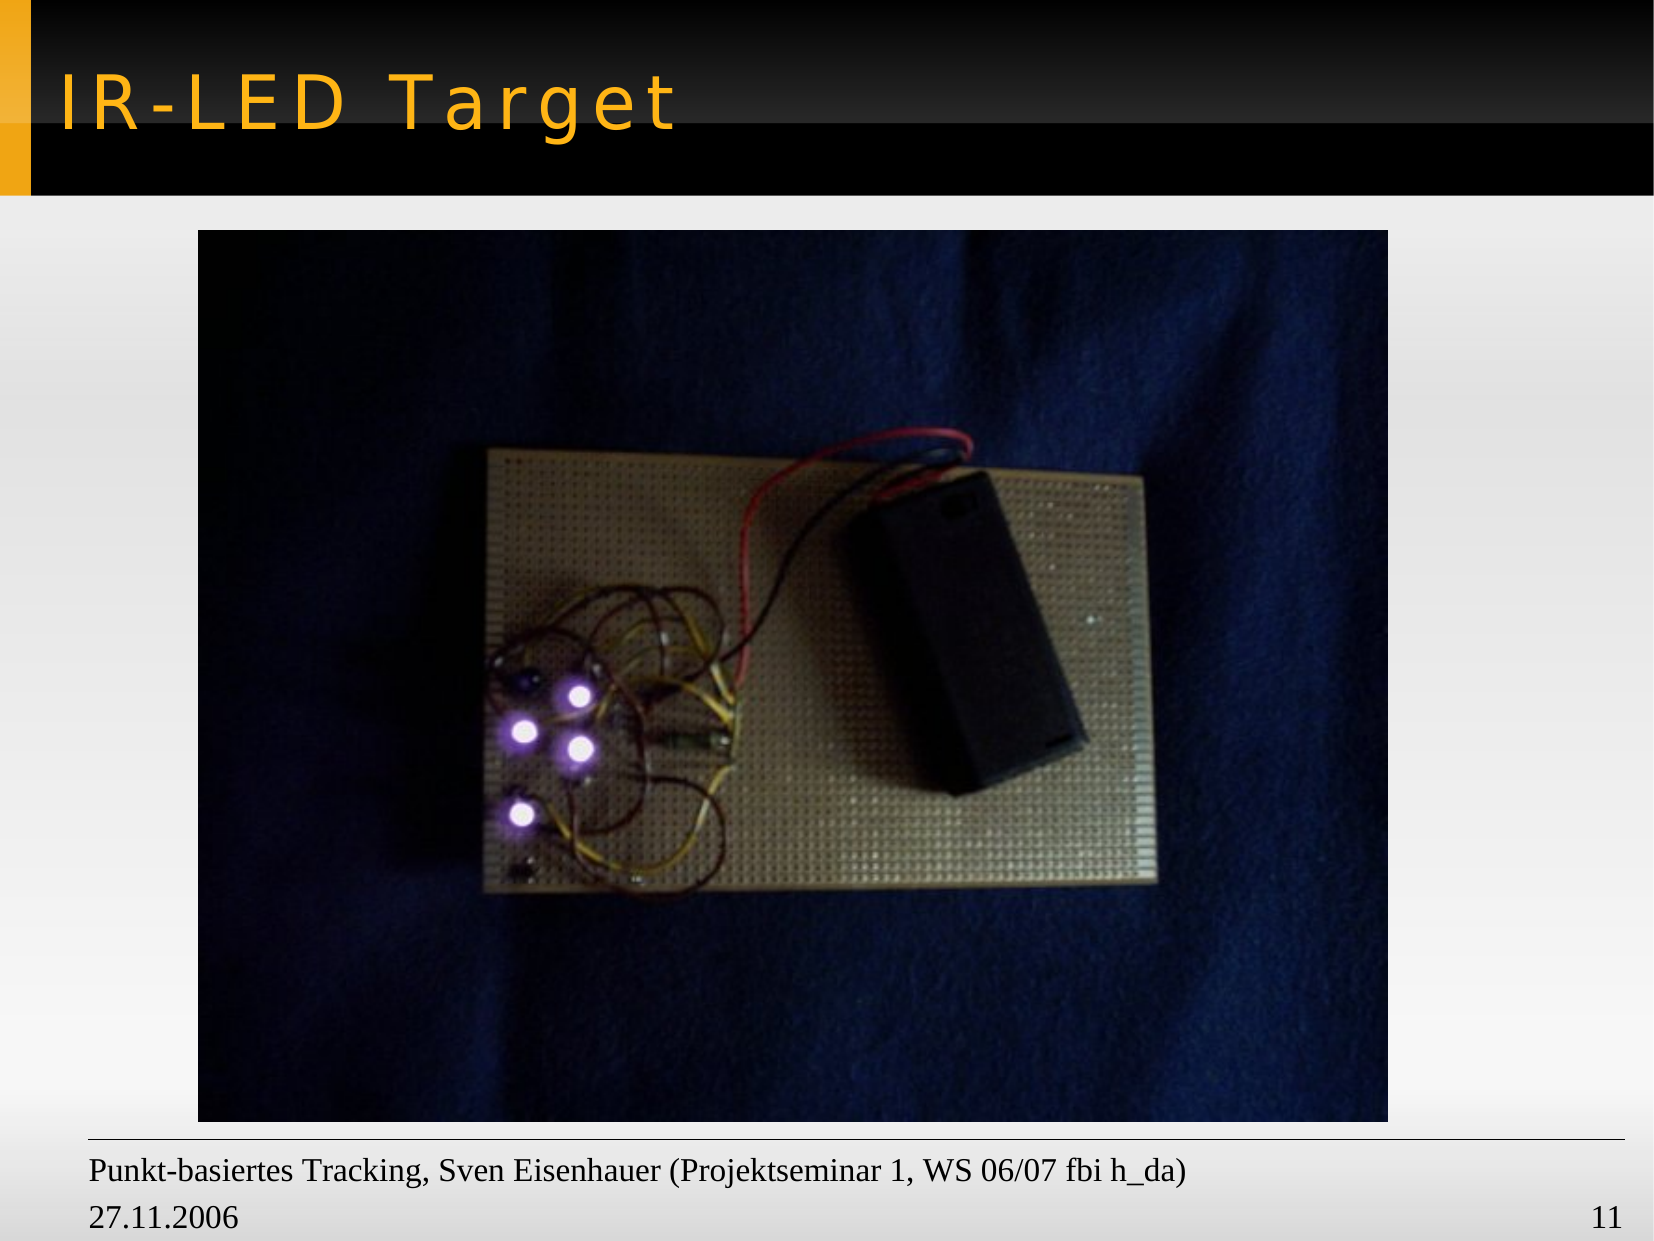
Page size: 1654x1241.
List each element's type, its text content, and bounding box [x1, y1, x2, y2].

title IR-LED Target [59, 36, 1625, 171]
picture [0, 0, 1654, 1241]
